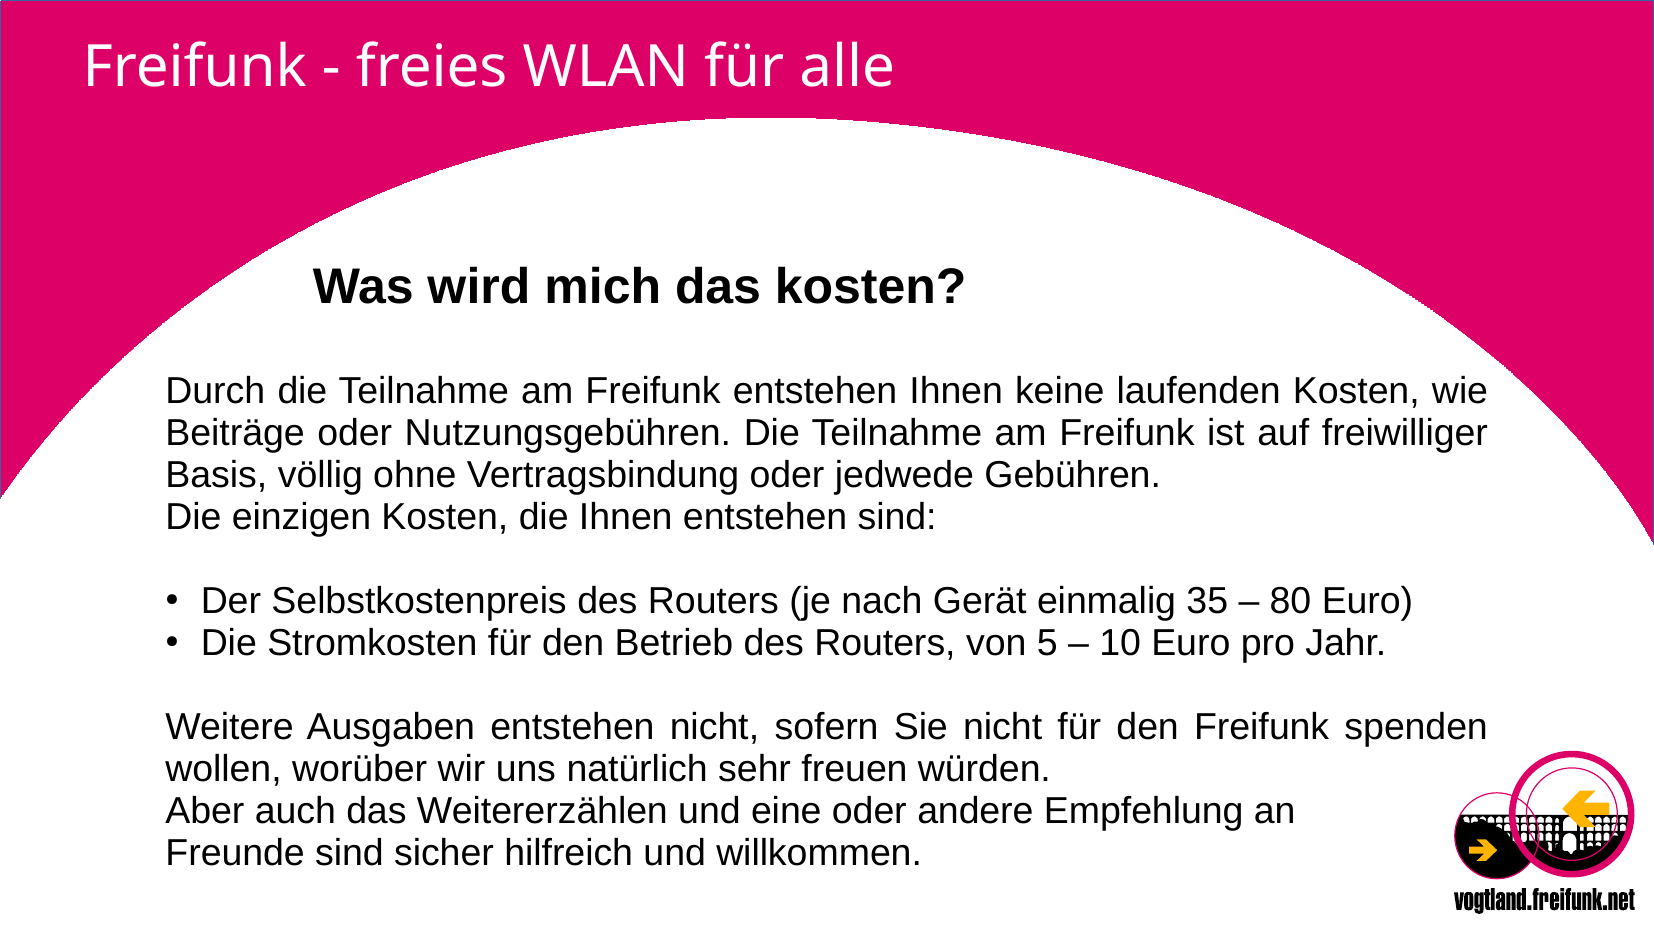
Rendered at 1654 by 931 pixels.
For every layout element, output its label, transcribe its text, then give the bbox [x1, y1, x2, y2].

subtitle Was wird mich das kosten? Durch die Teilnahme am Freifunk entstehen Ihnen keine laufenden Kosten, wie Beiträge oder Nutzungsgebühren. Die Teilnahme am Freifunk ist auf freiwilliger Basis, völlig ohne Vertragsbindung oder jedwede Gebühren. Die einzigen Kosten, die Ihnen entstehen sind: Der Selbstkostenpreis des Routers (je nach Gerät einmalig 35 – 80 Euro) Die Stromkosten für den Betrieb des Routers, von 5 – 10 Euro pro Jahr. Weitere Ausgaben entstehen nicht, sofern Sie nicht für den Freifunk spenden wollen, worüber wir uns natürlich sehr freuen würden. Aber auch das Weitererzählen und eine oder andere Empfehlung an Freunde sind sicher hilfreich und willkommen. [165, 217, 1489, 915]
picture [1452, 749, 1636, 916]
title Freifunk - freies WLAN für alle [82, 17, 1571, 111]
text_box [0, 0, 1654, 931]
